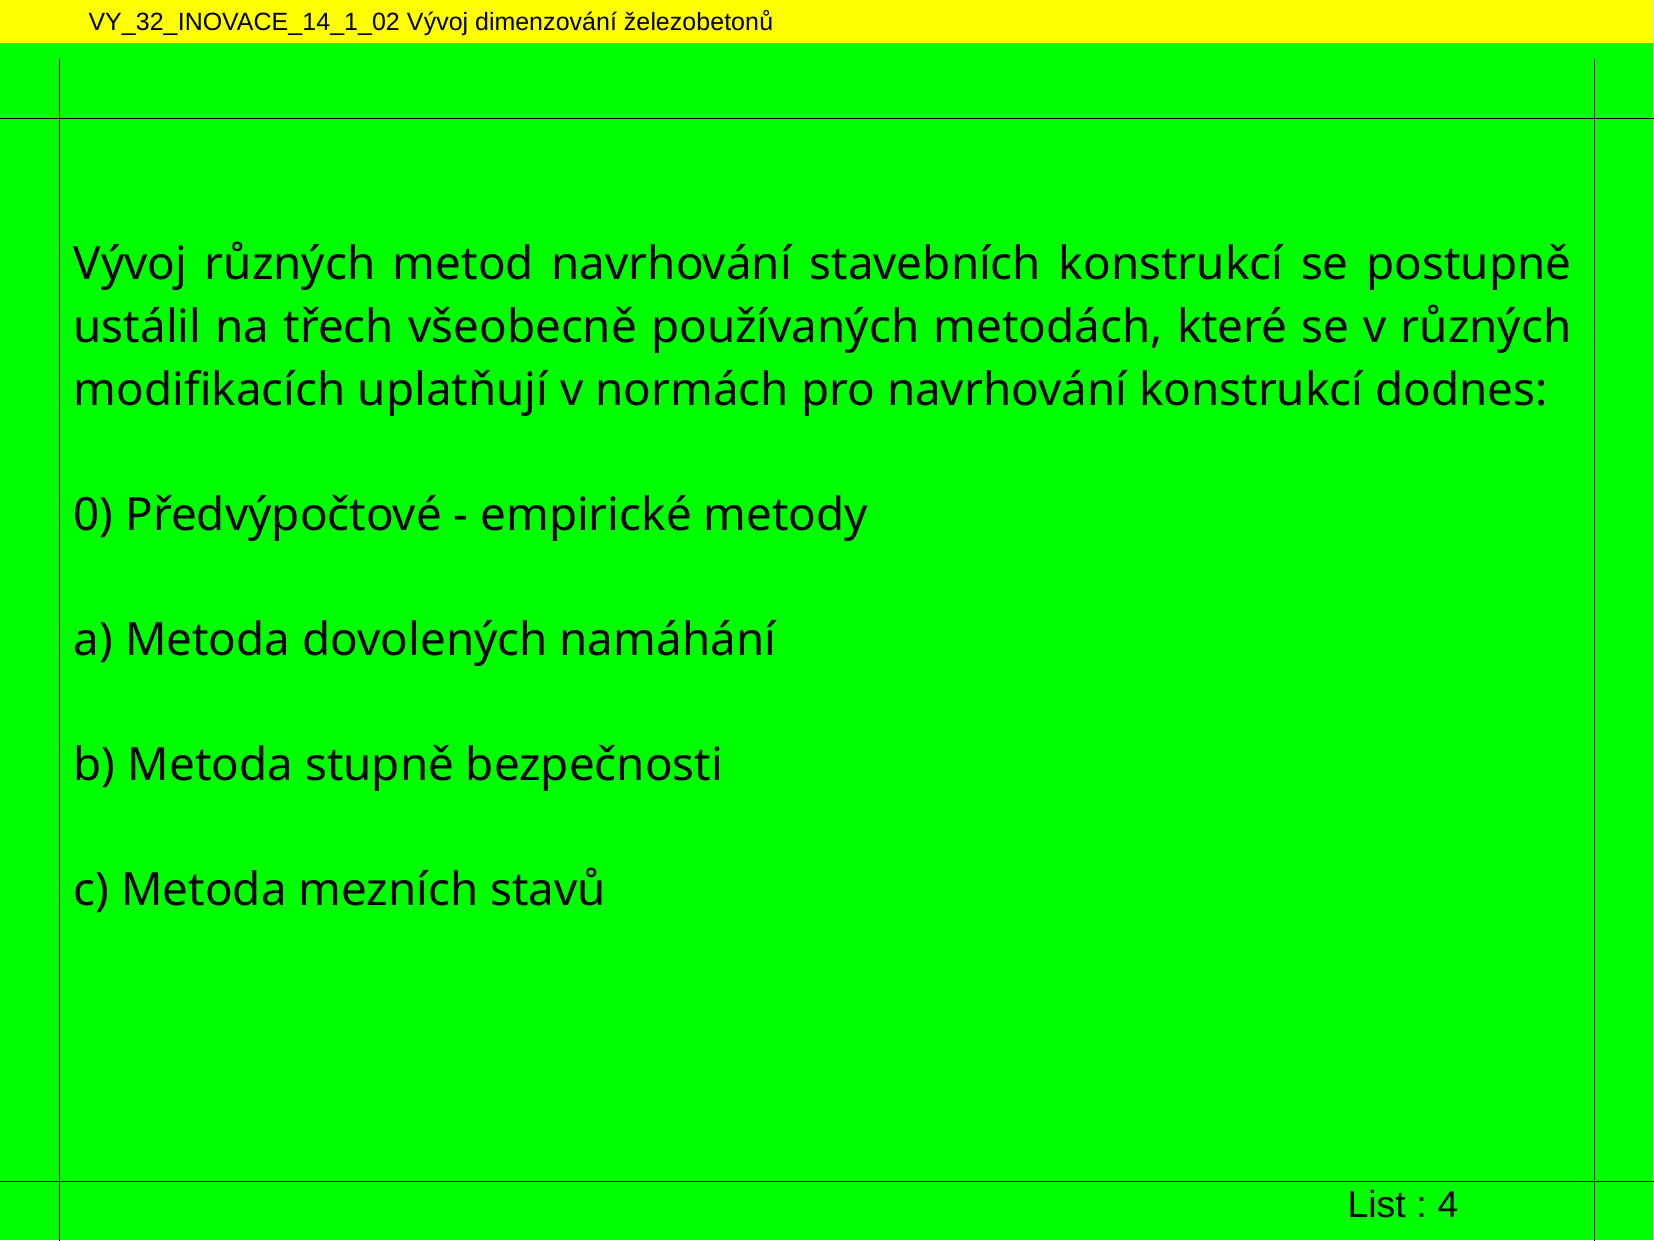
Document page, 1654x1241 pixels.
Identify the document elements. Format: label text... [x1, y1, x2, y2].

text_box Vývoj různých metod navrhování stavebních konstrukcí se postupně ustálil na třech všeobecně používaných metodách, které se v různých modifikacích uplatňují v normách pro navrhování konstrukcí dodnes: 0) Předvýpočtové - empirické metody a) Metoda dovolených namáhání b) Metoda stupně bezpečnosti c) Metoda mezních stavů [60, 177, 1588, 905]
text_box List : <číslo> [1357, 1176, 1599, 1241]
text_box VY_32_INOVACE_14_1_02 Vývoj dimenzování železobetonů [0, 0, 1654, 43]
